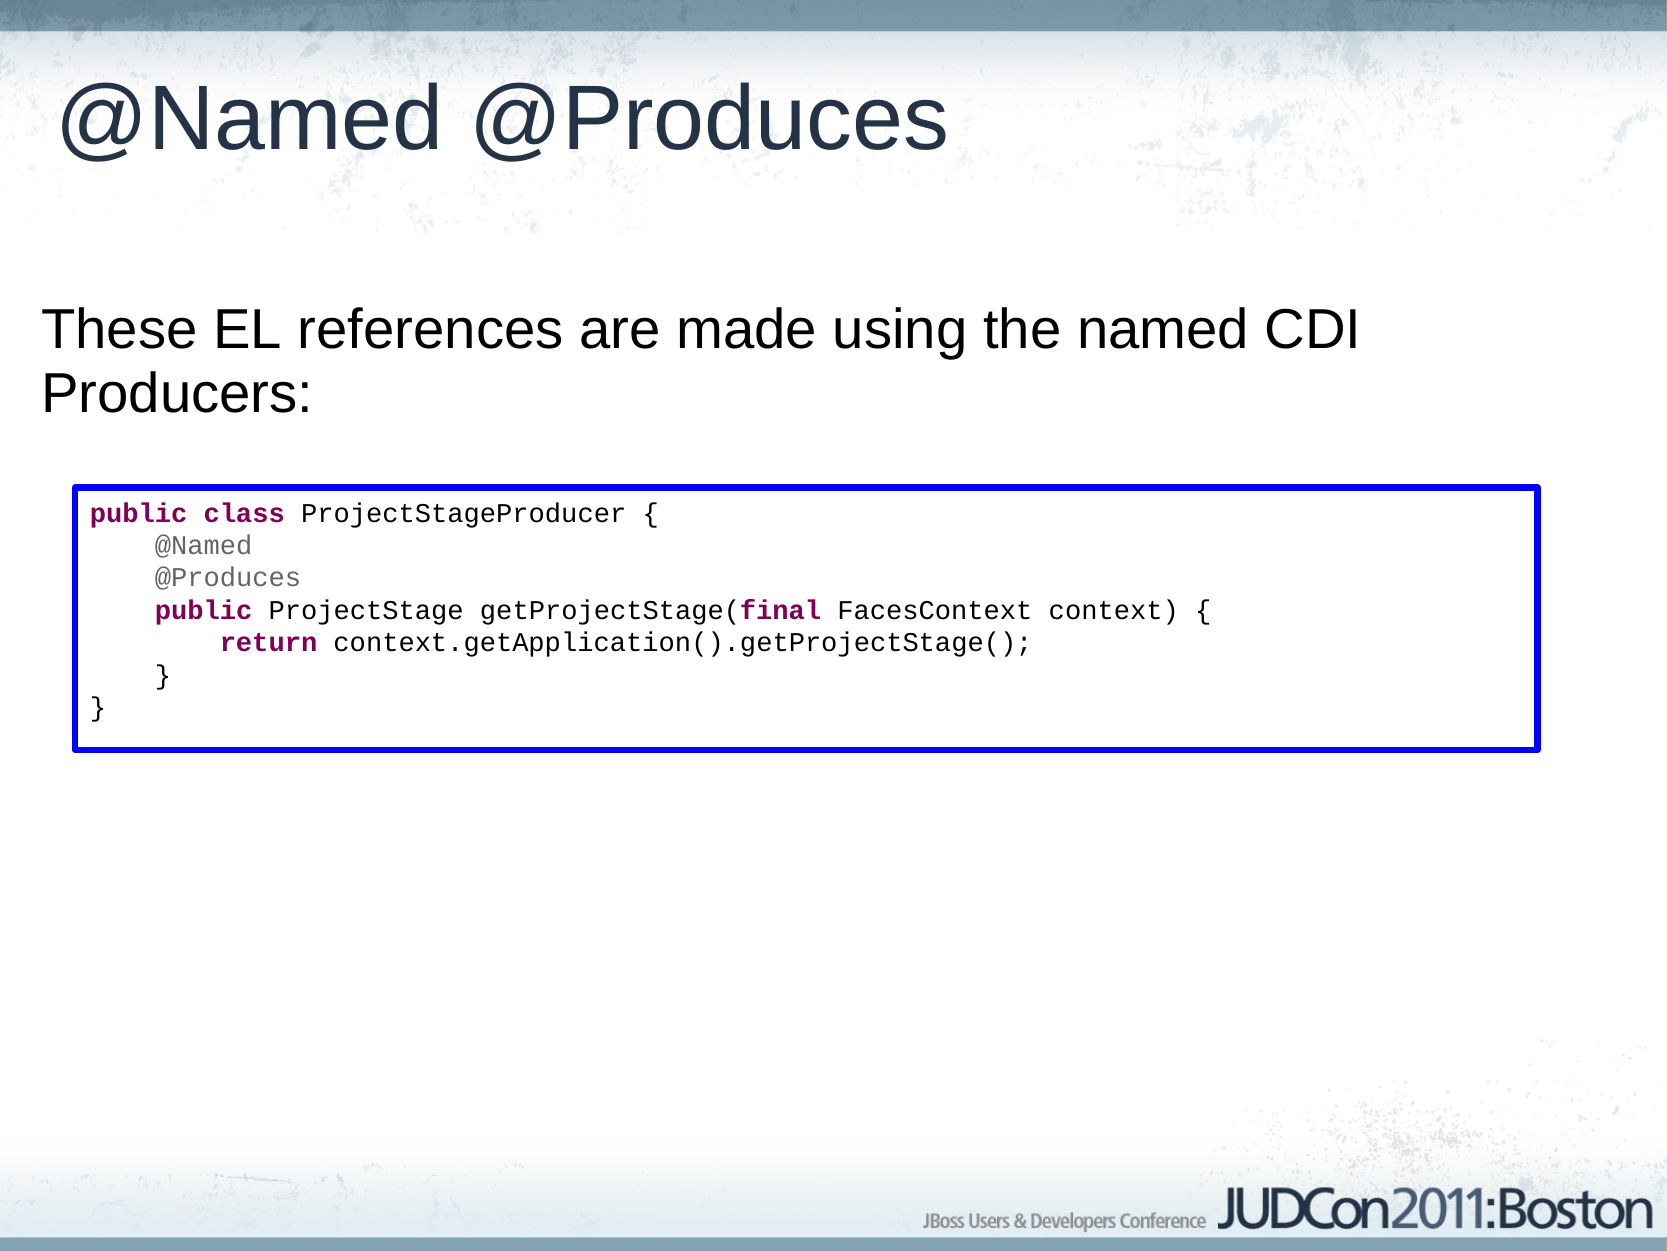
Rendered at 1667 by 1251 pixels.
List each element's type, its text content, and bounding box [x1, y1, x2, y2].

title @Named @Produces [40, 50, 1627, 216]
picture [0, 0, 1667, 1251]
text_box public class ProjectStageProducer { @Named @Produces public ProjectStage getProjectStage(final FacesContext context) { return context.getApplication().getProjectStage(); } } [75, 487, 1538, 751]
list These EL references are made using the named CDI Producers: [41, 297, 1612, 676]
